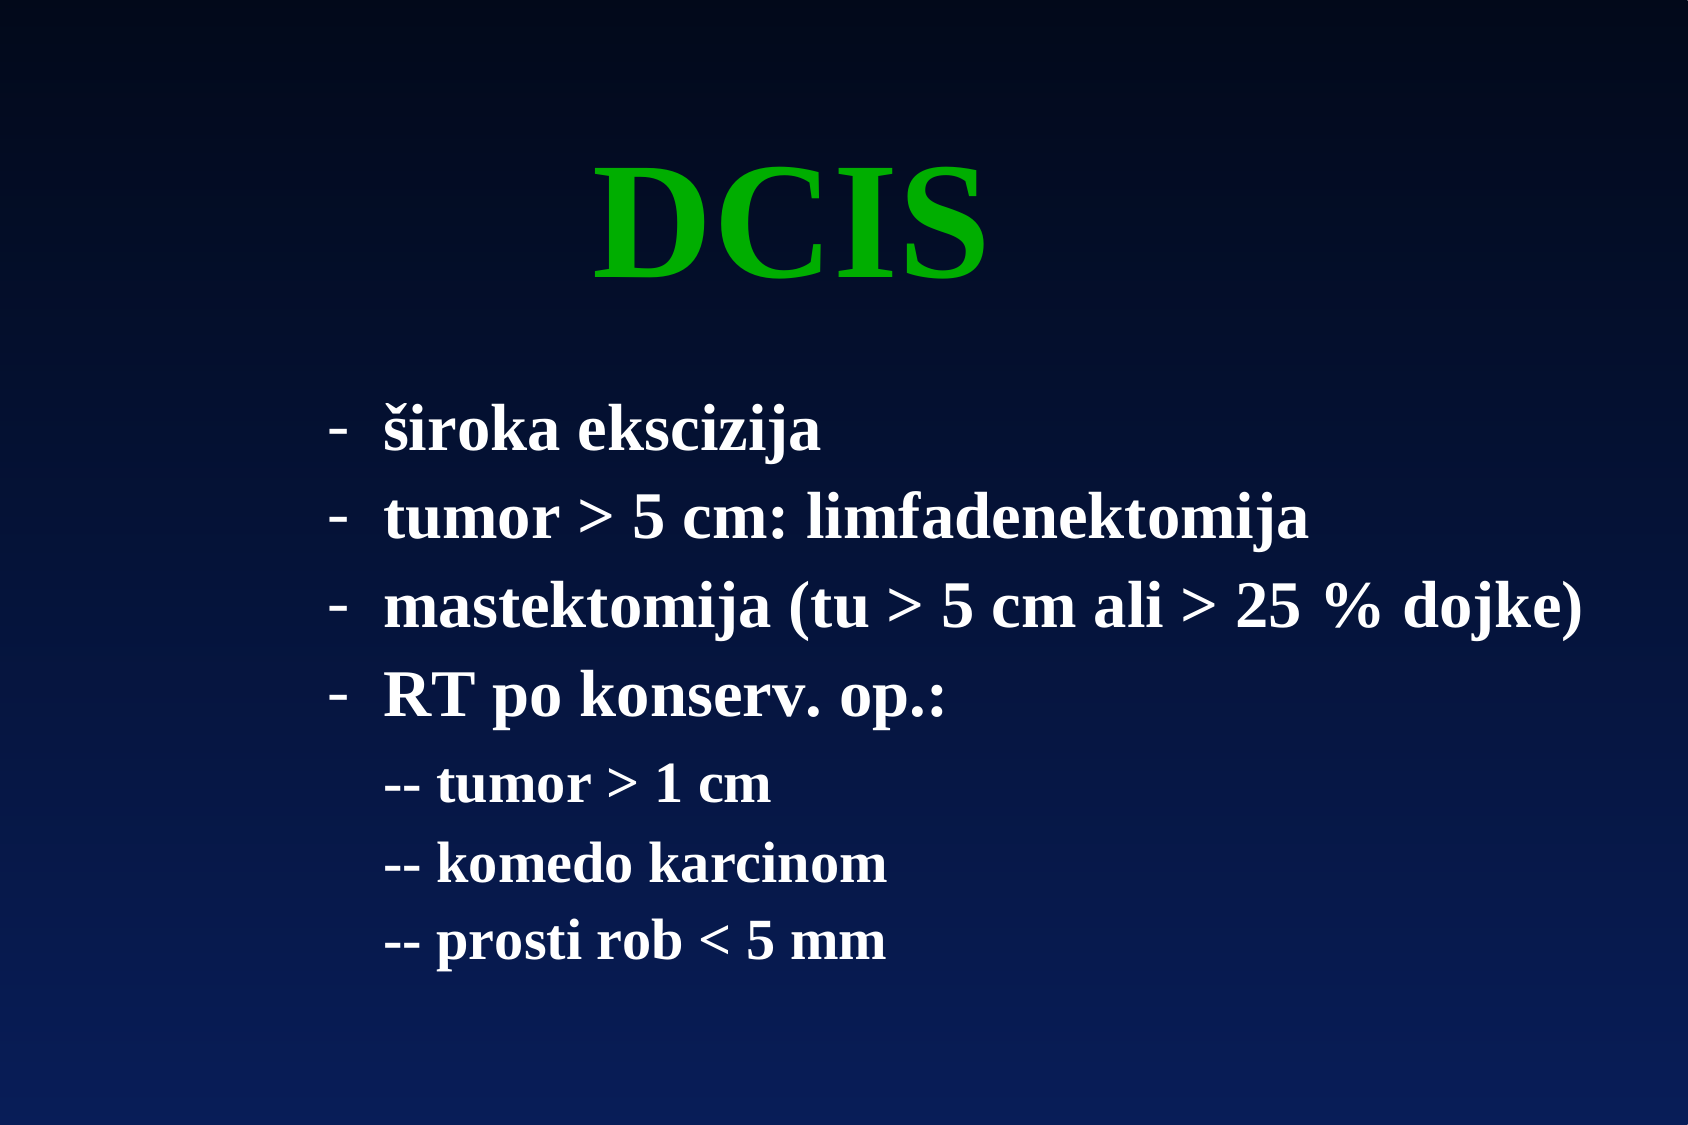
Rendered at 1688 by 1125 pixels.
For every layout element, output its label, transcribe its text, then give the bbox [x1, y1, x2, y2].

list široka ekscizija tumor > 5 cm: limfadenektomija mastektomija (tu > 5 cm ali > 25 % dojke) RT po konserv. op.: -- tumor > 1 cm -- komedo karcinom -- prosti rob < 5 mm [312, 385, 1650, 1086]
title DCIS [0, 54, 1657, 368]
